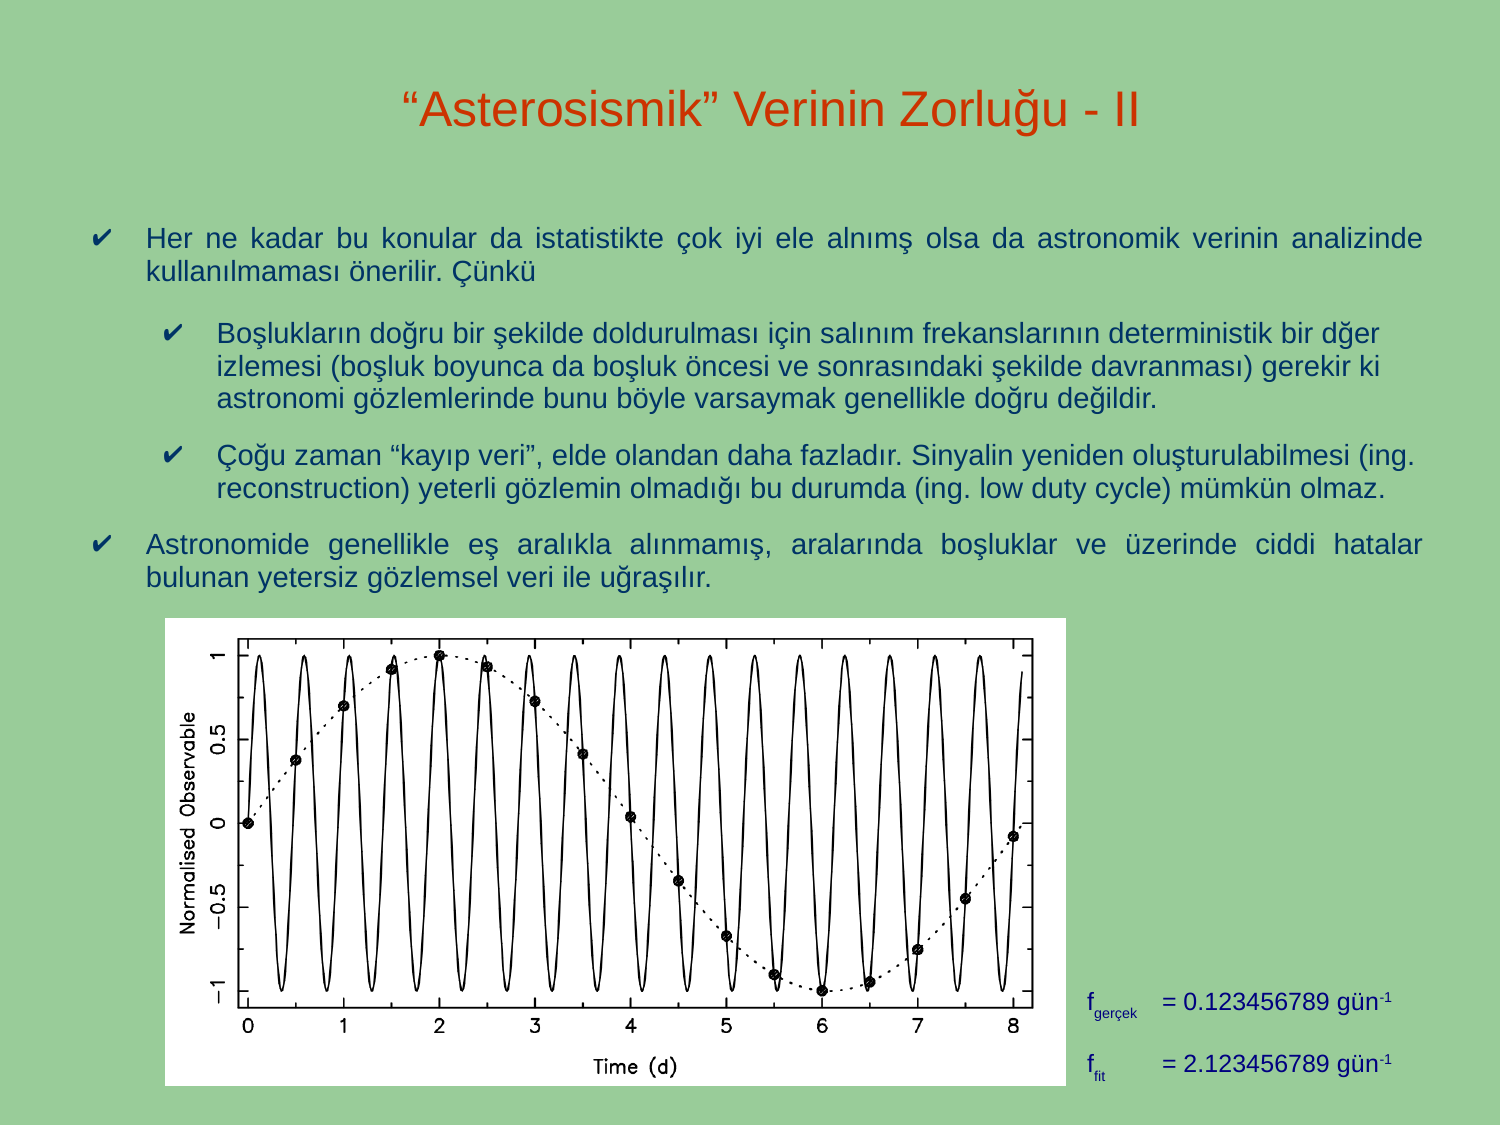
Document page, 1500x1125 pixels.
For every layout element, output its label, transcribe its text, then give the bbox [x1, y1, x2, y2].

picture [165, 618, 1066, 1086]
text_box fgerçek = 0.123456789 gün-1 ffit = 2.123456789 gün-1 [1072, 980, 1418, 1092]
list Her ne kadar bu konular da istatistikte çok iyi ele alnımş olsa da astronomik verinin analizinde kullanılmaması önerilir. Çünkü Boşlukların doğru bir şekilde doldurulması için salınım frekanslarının deterministik bir dğer izlemesi (boşluk boyunca da boşluk öncesi ve sonrasındaki şekilde davranması) gerekir ki astronomi gözlemlerinde bunu böyle varsaymak genellikle doğru değildir. Çoğu zaman “kayıp veri”, elde olandan daha fazladır. Sinyalin yeniden oluşturulabilmesi (ing. reconstruction) yeterli gözlemin olmadığı bu durumda (ing. low duty cycle) mümkün olmaz. Astronomide genellikle eş aralıkla alınmamış, aralarında boşluklar ve üzerinde ciddi hatalar bulunan yetersiz gözlemsel veri ile uğraşılır. [75, 221, 1425, 604]
title “Asterosismik” Verinin Zorluğu - II [135, 22, 1410, 196]
